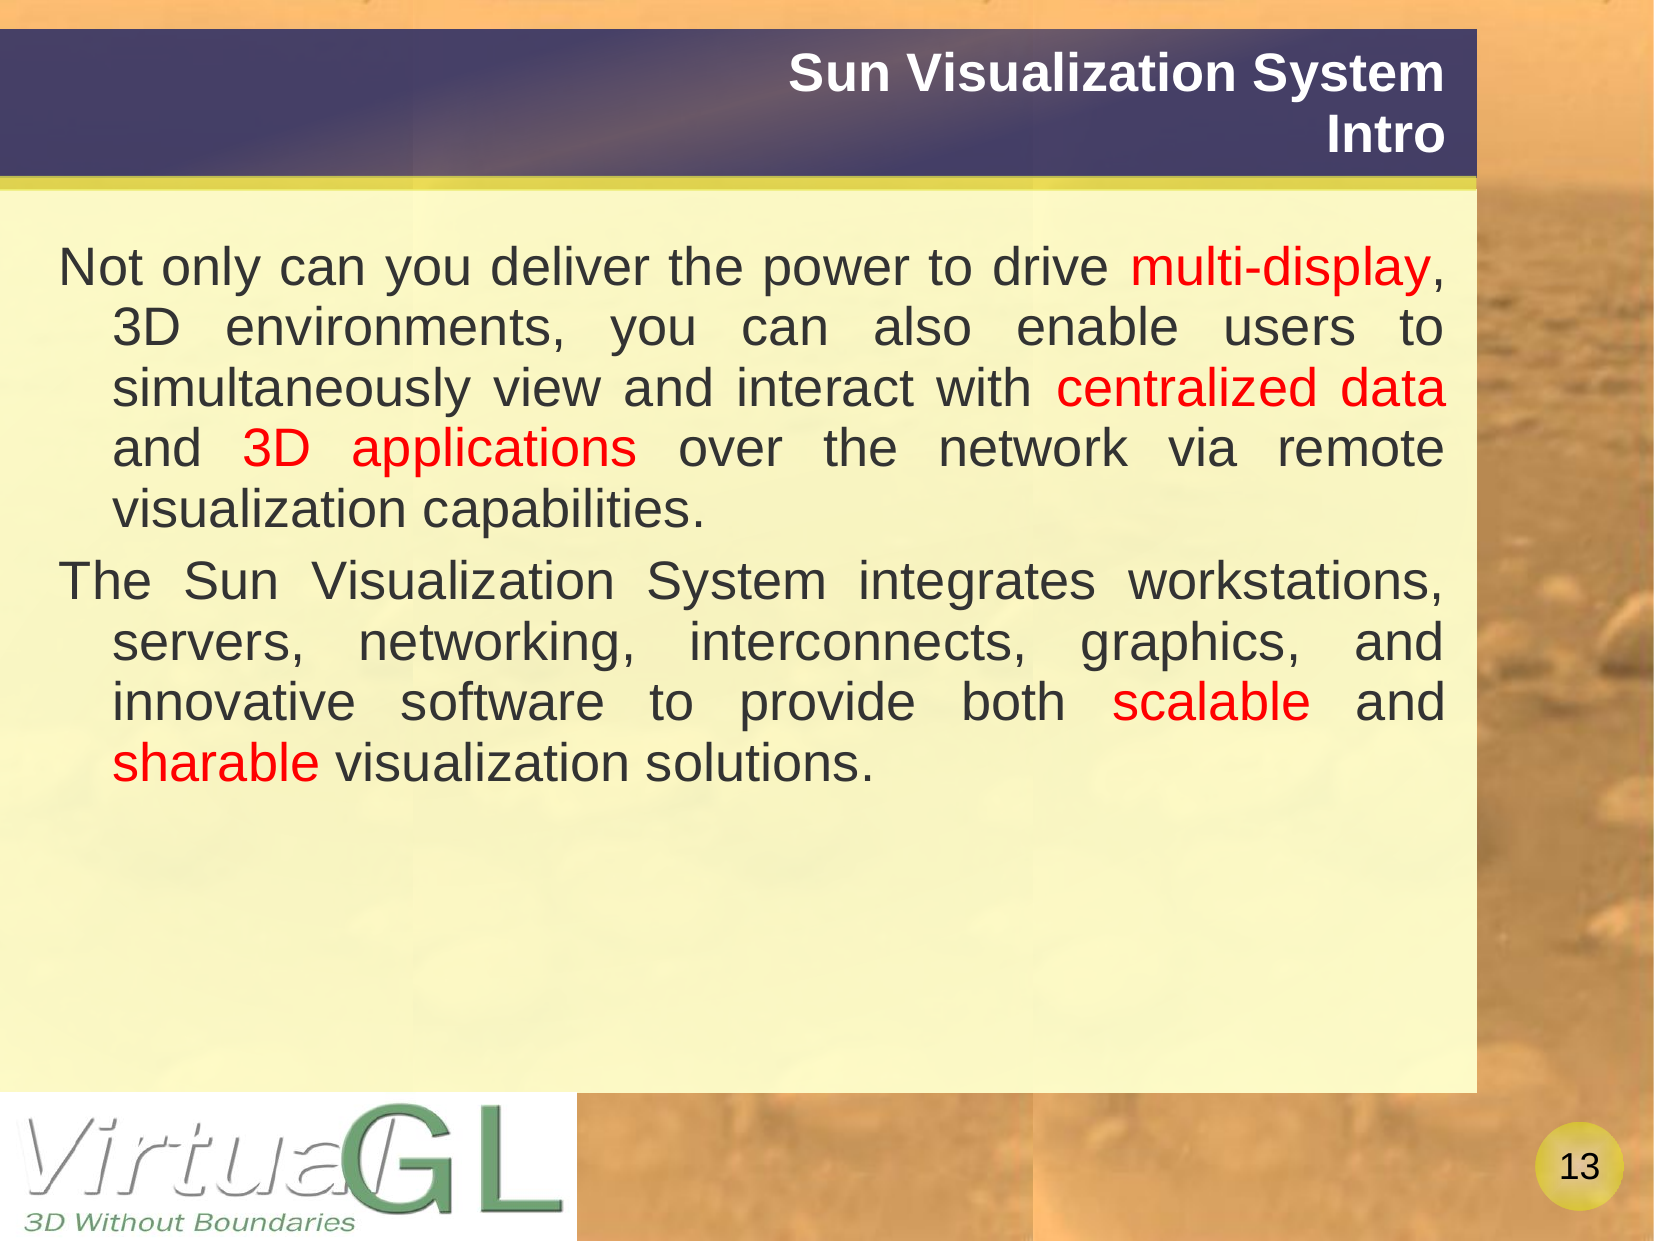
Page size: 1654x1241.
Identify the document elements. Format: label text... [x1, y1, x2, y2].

title Sun Visualization System Intro [29, 41, 1447, 166]
picture [0, 0, 1654, 1241]
list Not only can you deliver the power to drive multi-display, 3D environments, you can also enable users to simultaneously view and interact with centralized data and 3D applications over the network via remote visualization capabilities. The Sun Visualization System integrates workstations, servers, networking, interconnects, graphics, and innovative software to provide both scalable and sharable visualization solutions. [59, 236, 1447, 1182]
